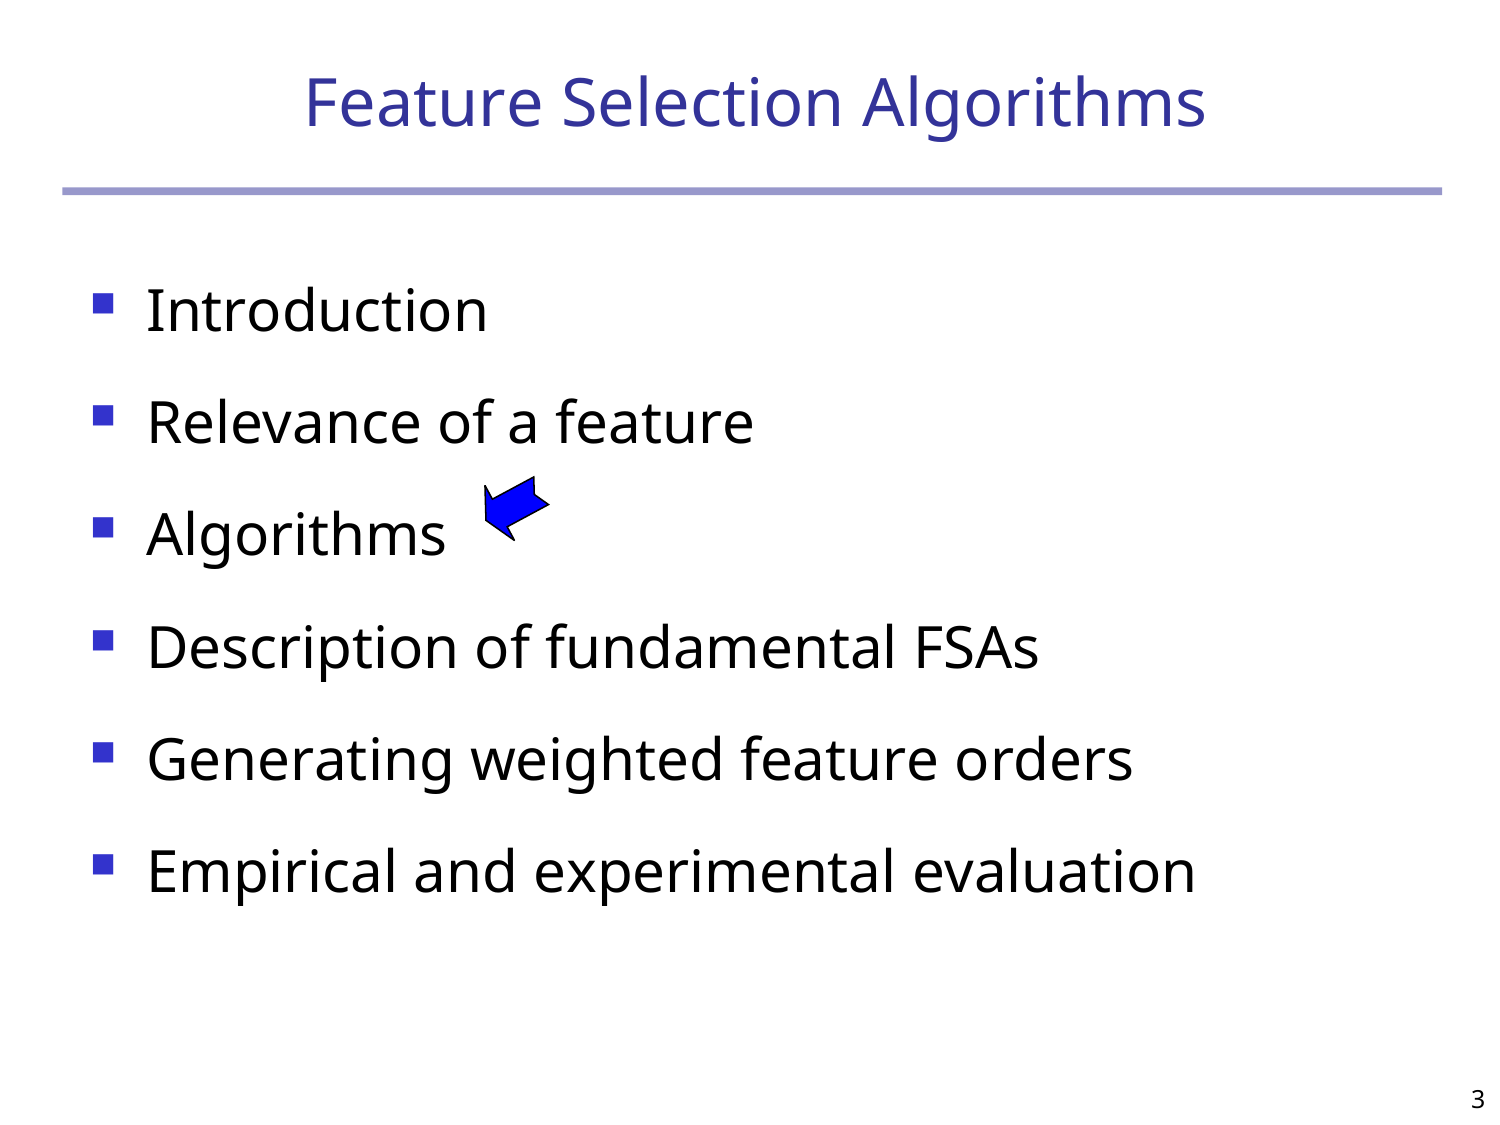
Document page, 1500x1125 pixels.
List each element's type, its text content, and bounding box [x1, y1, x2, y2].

text_box [484, 476, 549, 541]
list Introduction Relevance of a feature Algorithms Description of fundamental FSAs Generating weighted feature orders Empirical and experimental evaluation [74, 237, 1450, 1038]
title Feature Selection Algorithms [0, 12, 1500, 188]
text_box <number> [1187, 1050, 1500, 1125]
